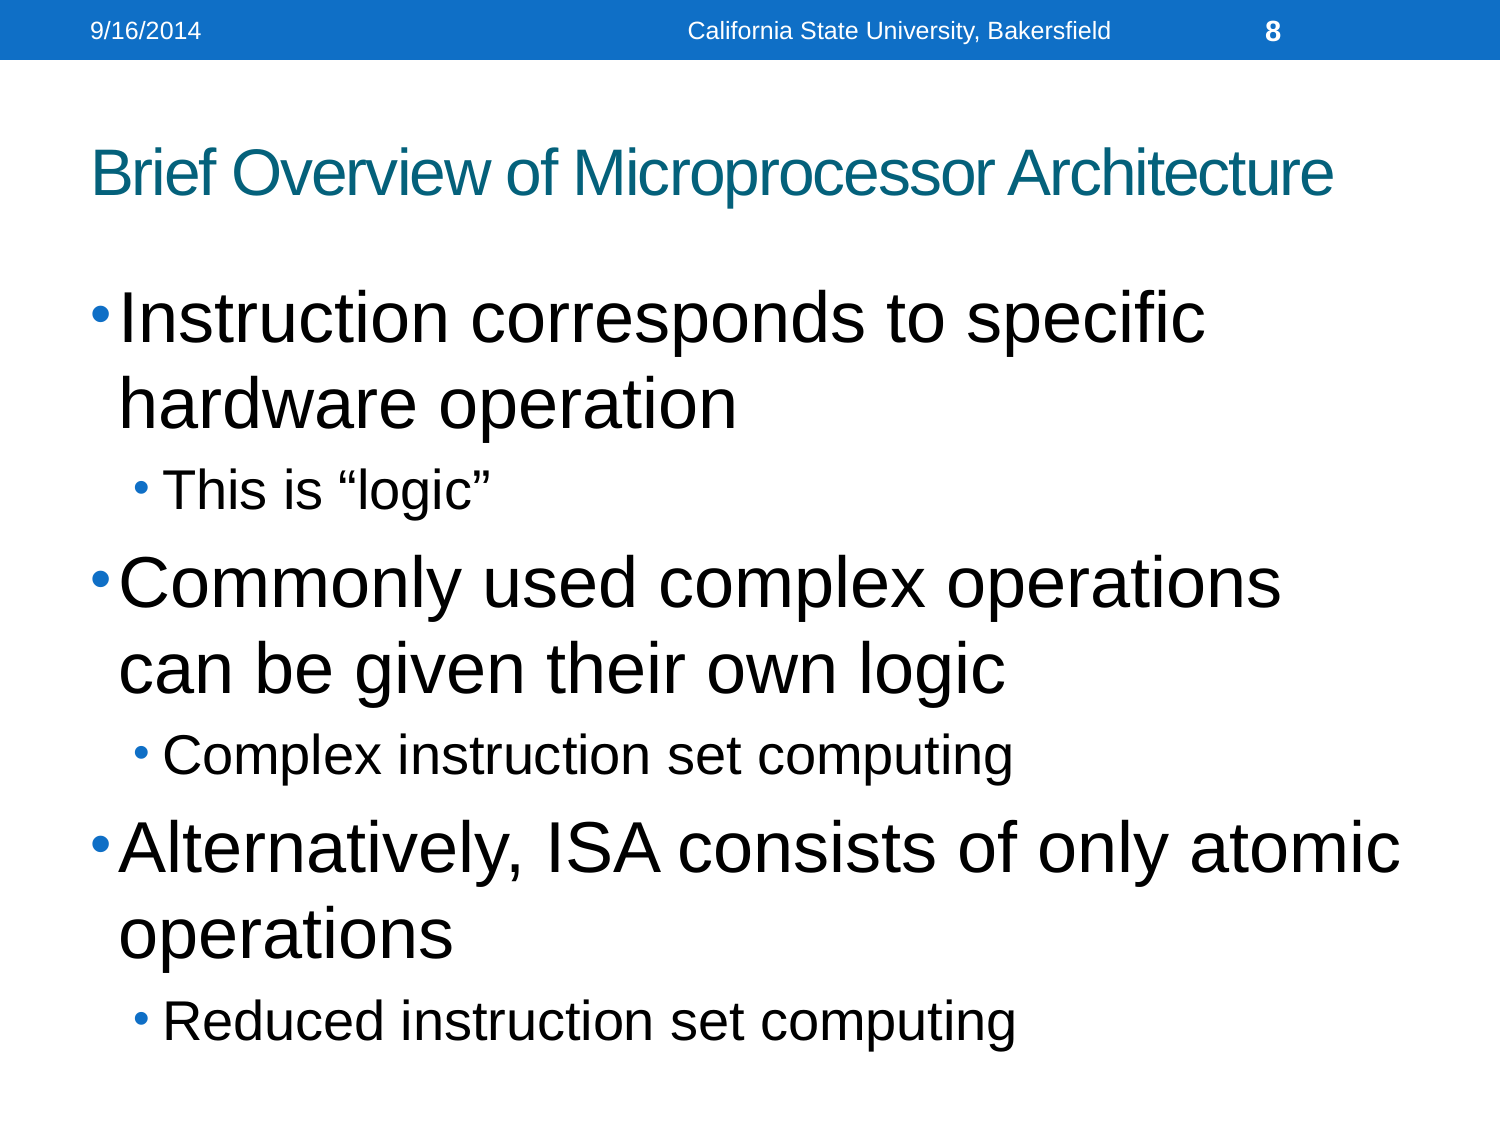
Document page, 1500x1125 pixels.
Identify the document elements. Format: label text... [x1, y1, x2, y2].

slide_number 9/16/2014 [75, 3, 550, 57]
list Instruction corresponds to specific hardware operation This is “logic” Commonly used complex operations can be given their own logic Complex instruction set computing Alternatively, ISA consists of only atomic operations Reduced instruction set computing [75, 262, 1425, 1063]
footer California State University, Bakersfield [562, 3, 1238, 57]
title Brief Overview of Microprocessor Architecture [75, 87, 1425, 250]
slide_number <number> [1250, 3, 1425, 57]
